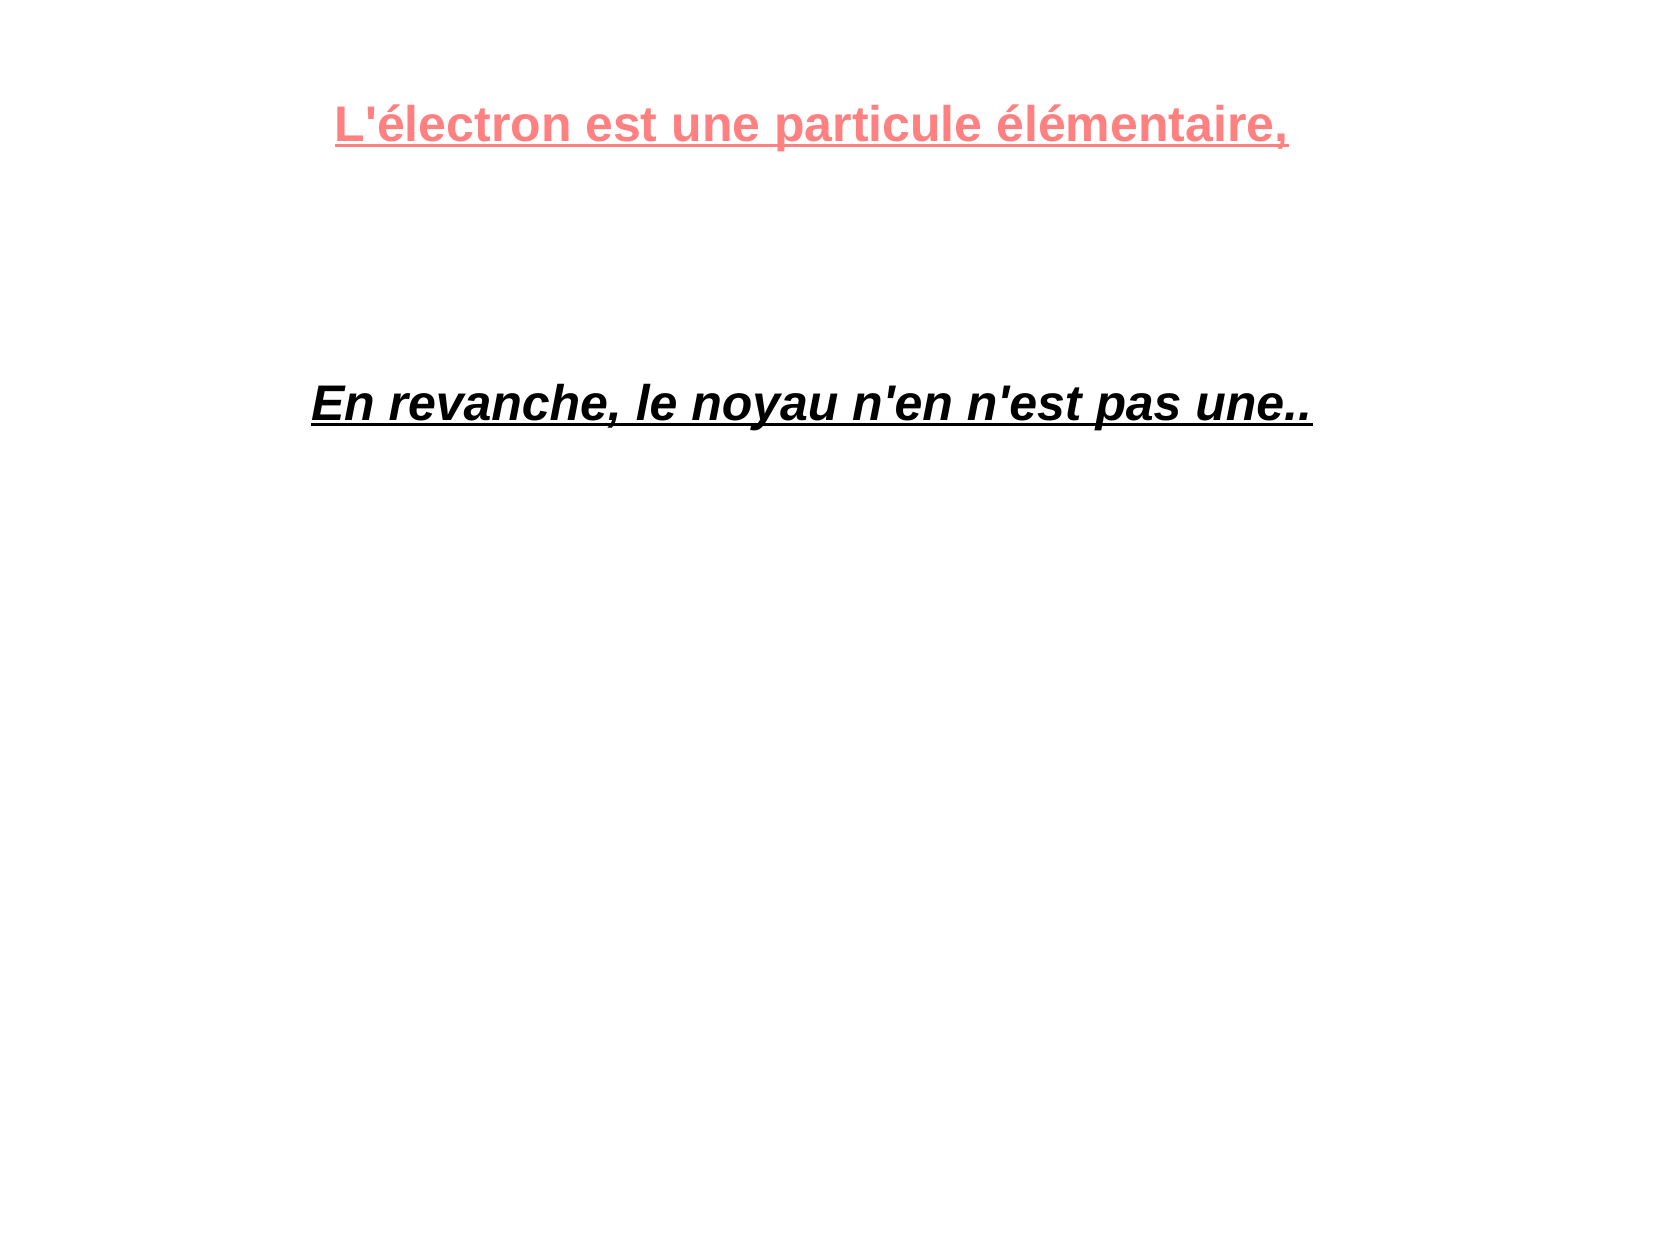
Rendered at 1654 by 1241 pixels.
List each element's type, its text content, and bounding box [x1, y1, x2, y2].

text_box L'électron est une particule élémentaire, En revanche, le noyau n'en n'est pas une.. [118, 88, 1506, 1077]
